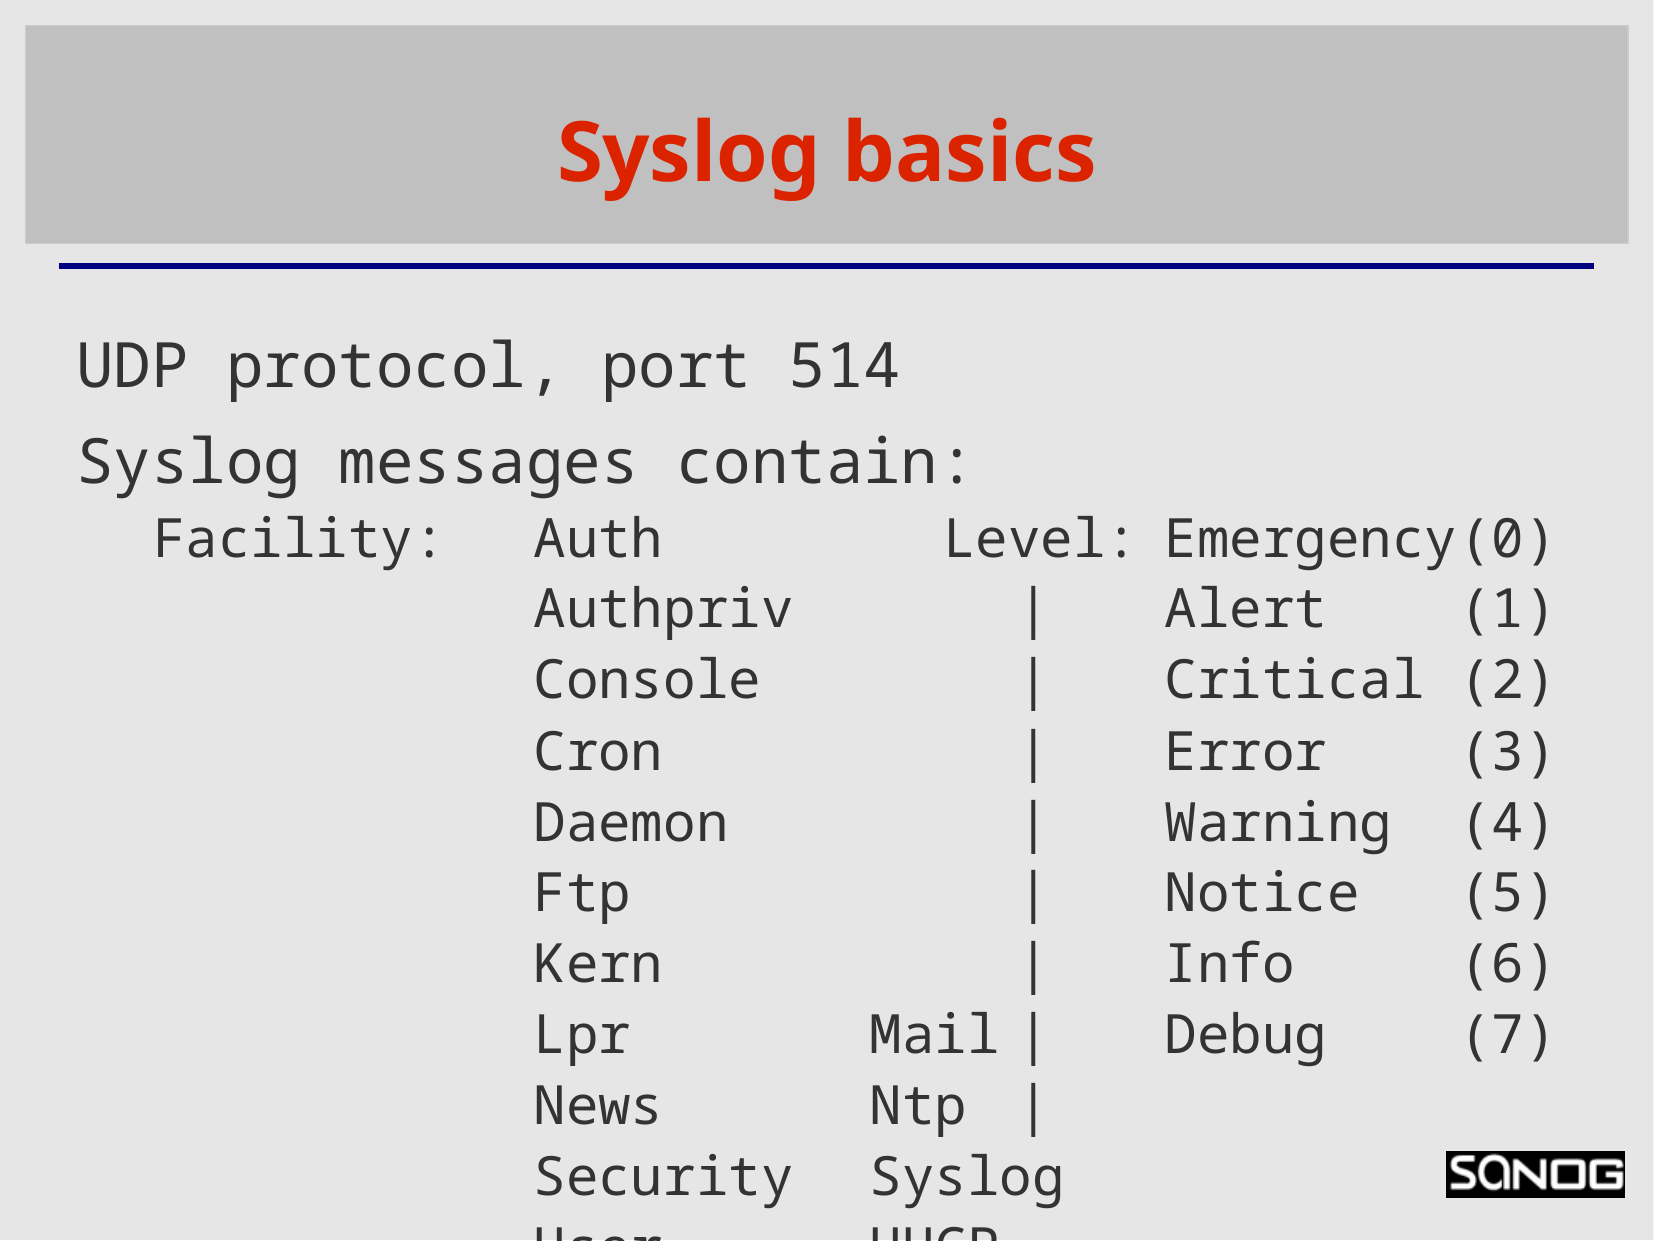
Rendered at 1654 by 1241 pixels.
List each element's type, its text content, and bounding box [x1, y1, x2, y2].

title Syslog basics [121, 53, 1534, 246]
list UDP protocol, port 514 Syslog messages contain: Facility: Auth Level: Emergency (0) Authpriv | Alert (1) Console | Critical (2) Cron | Error (3) Daemon | Warning (4) Ftp | Notice (5) Kern | Info (6) Lpr Mail | Debug (7) News Ntp | Security Syslog User UUCP Local0 ...Local7 [59, 322, 1594, 1206]
picture [1594, 1151, 1625, 1198]
